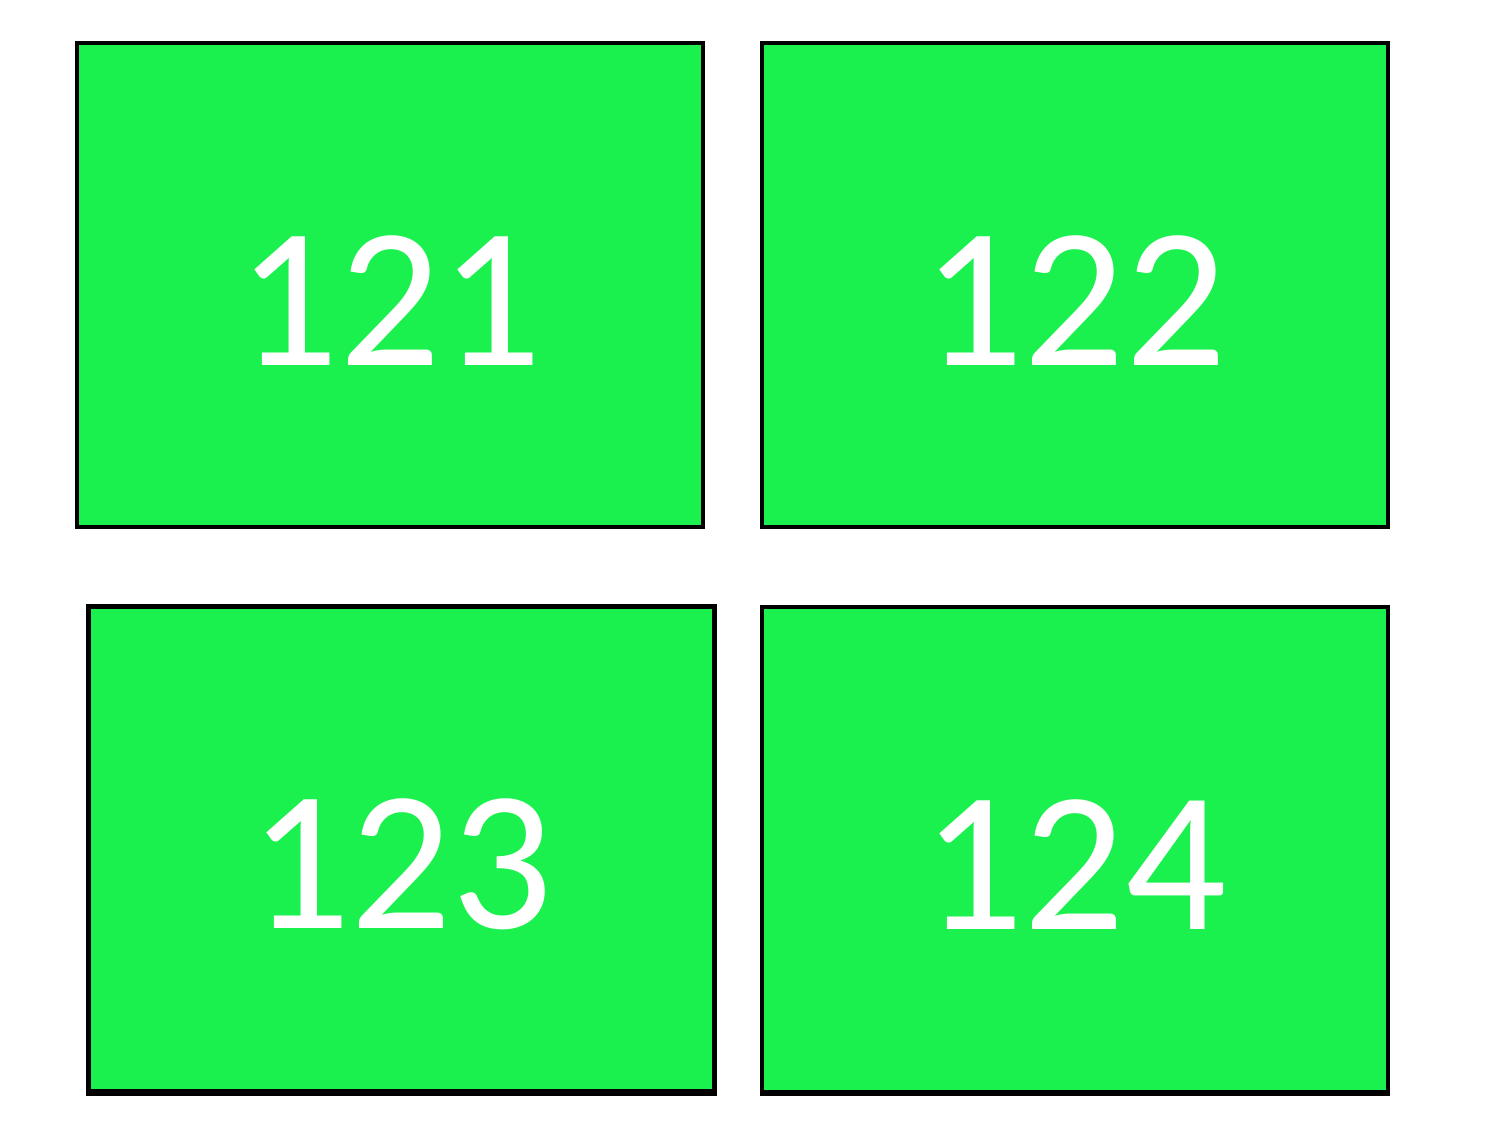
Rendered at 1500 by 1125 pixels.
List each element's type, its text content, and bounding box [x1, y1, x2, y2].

text_box 124 [761, 607, 1388, 1092]
text_box 121 [76, 42, 703, 528]
text_box 122 [761, 42, 1388, 528]
text_box 123 [88, 606, 715, 1091]
